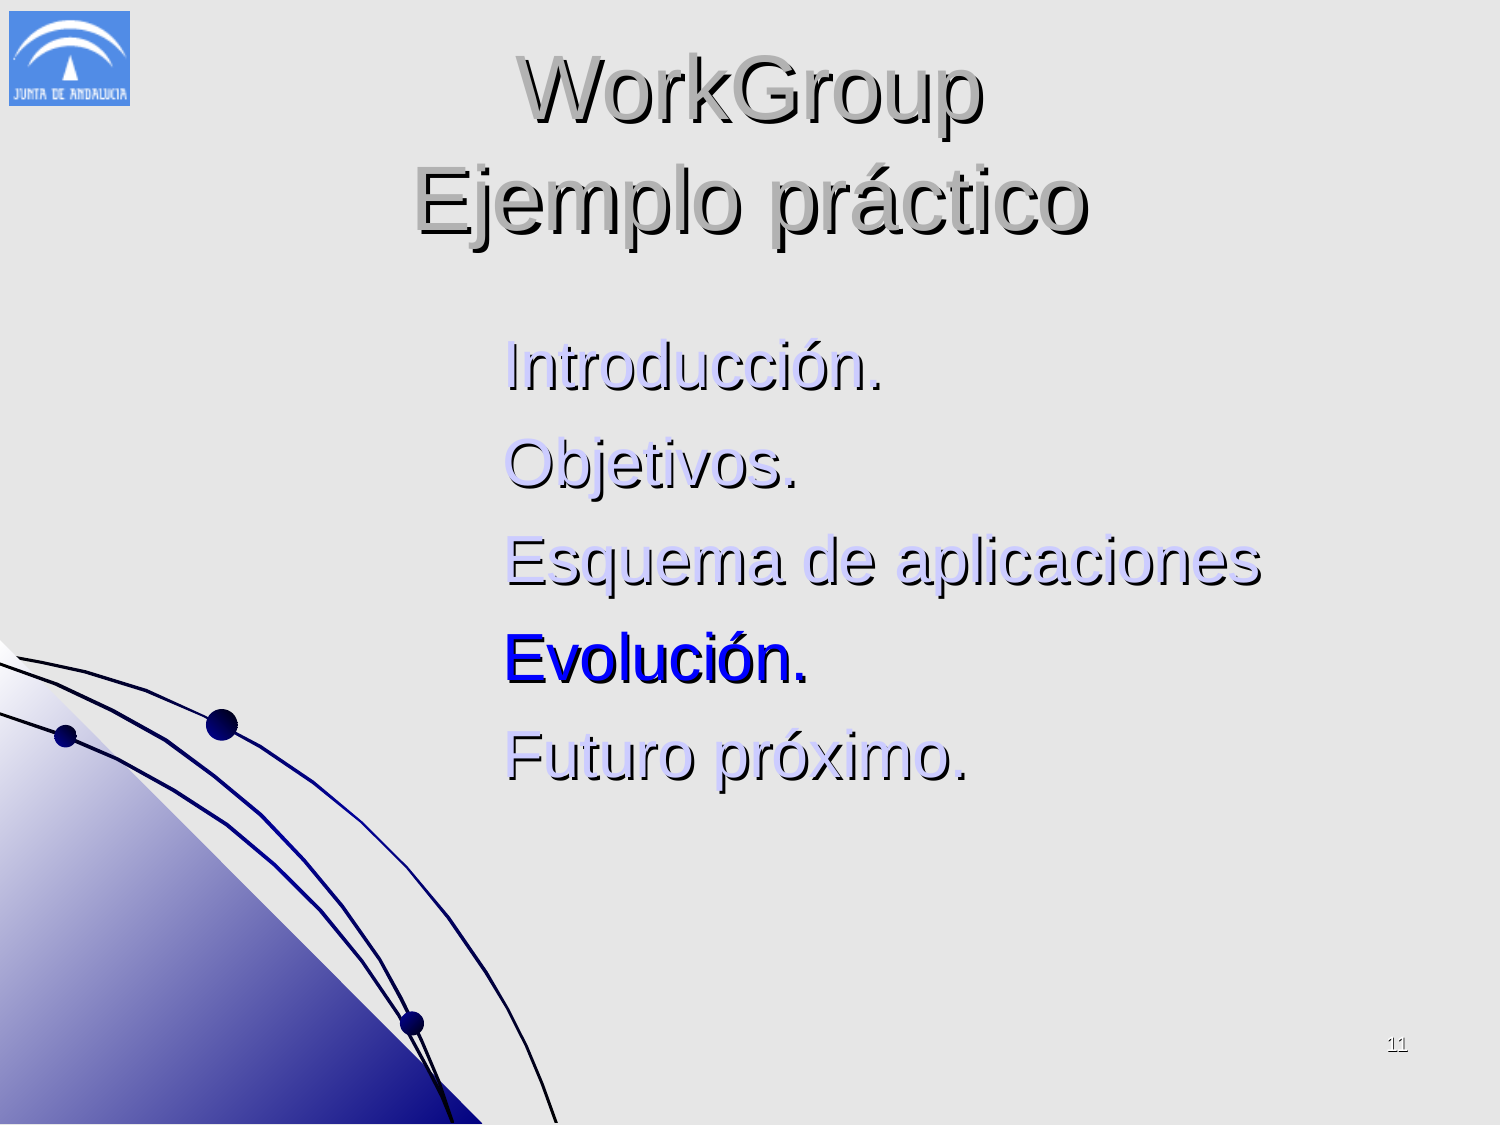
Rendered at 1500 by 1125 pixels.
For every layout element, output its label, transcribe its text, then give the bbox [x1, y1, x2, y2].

list Introducción. Objetivos. Esquema de aplicaciones Evolución. Futuro próximo. [502, 321, 1300, 946]
picture [9, 11, 130, 106]
title WorkGroup Ejemplo práctico [75, 16, 1425, 262]
